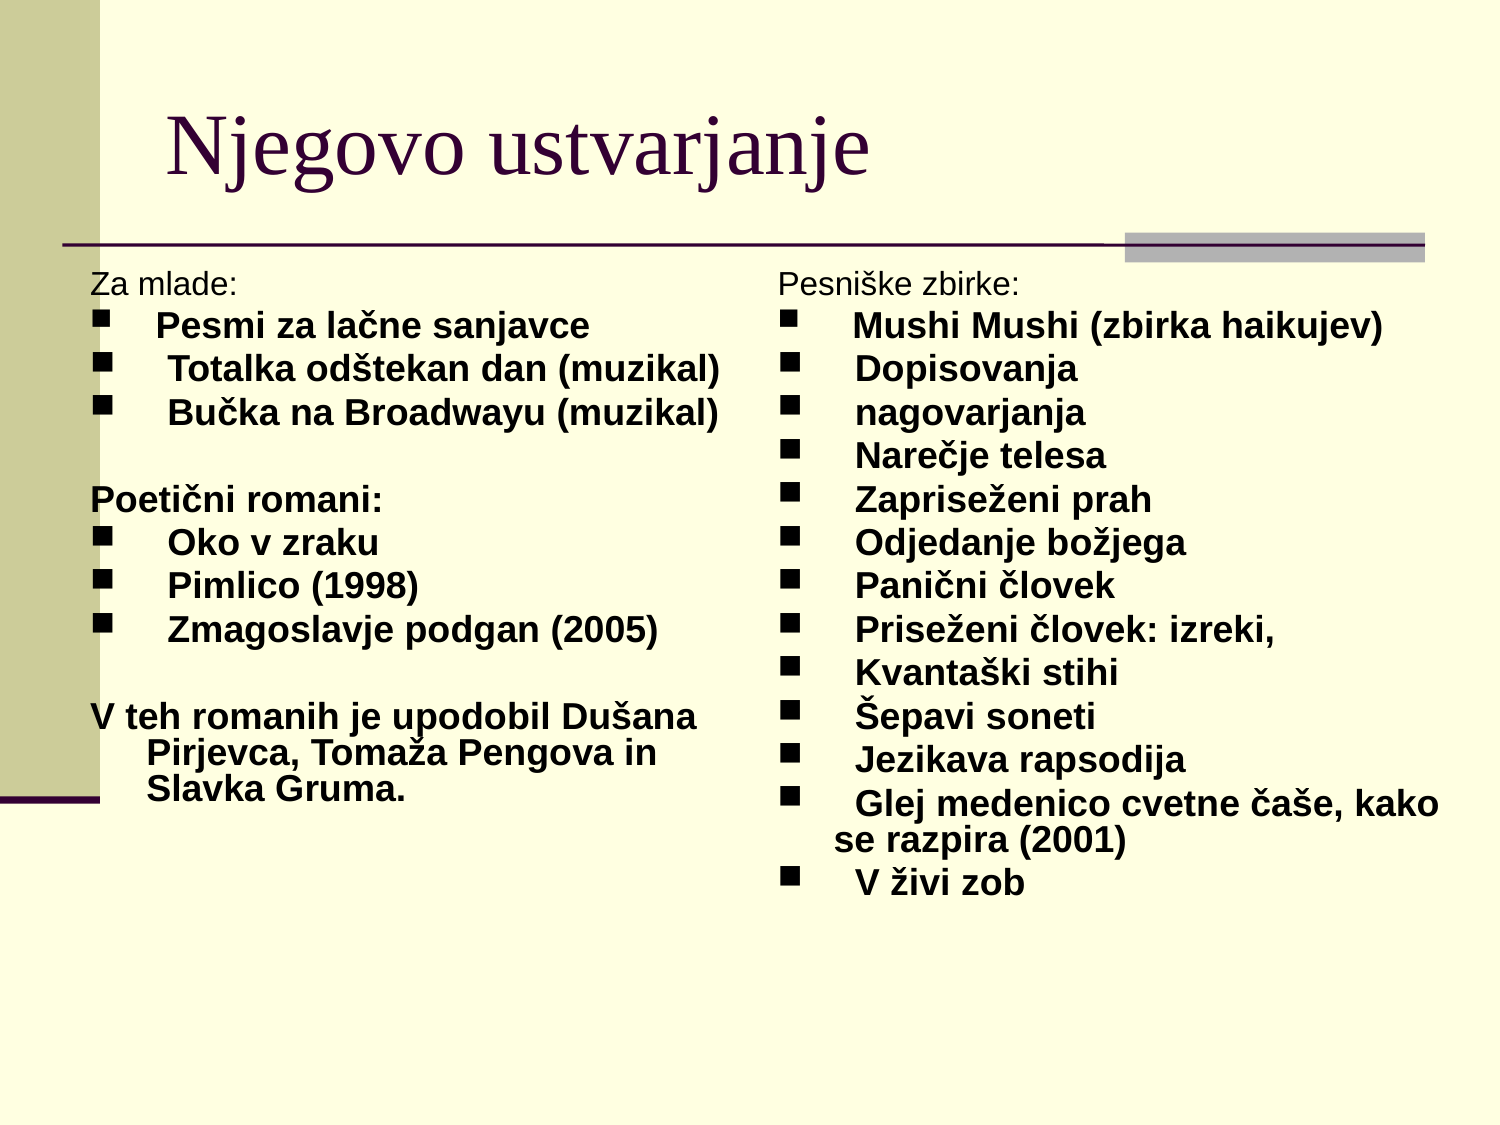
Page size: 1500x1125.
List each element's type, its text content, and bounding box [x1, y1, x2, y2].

list Pesniške zbirke: Mushi Mushi (zbirka haikujev) Dopisovanja nagovarjanja Narečje telesa Zapriseženi prah Odjedanje božjega Panični človek Priseženi človek: izreki, Kvantaški stihi Šepavi soneti Jezikava rapsodija Glej medenico cvetne čaše, kako se razpira (2001) V živi zob [762, 262, 1500, 1083]
list Za mlade: Pesmi za lačne sanjavce Totalka odštekan dan (muzikal) Bučka na Broadwayu (muzikal) Poetični romani: Oko v zraku Pimlico (1998) Zmagoslavje podgan (2005) V teh romanih je upodobil Dušana Pirjevca, Tomaža Pengova in Slavka Gruma. [75, 262, 738, 1083]
title Njegovo ustvarjanje [150, 45, 1425, 234]
